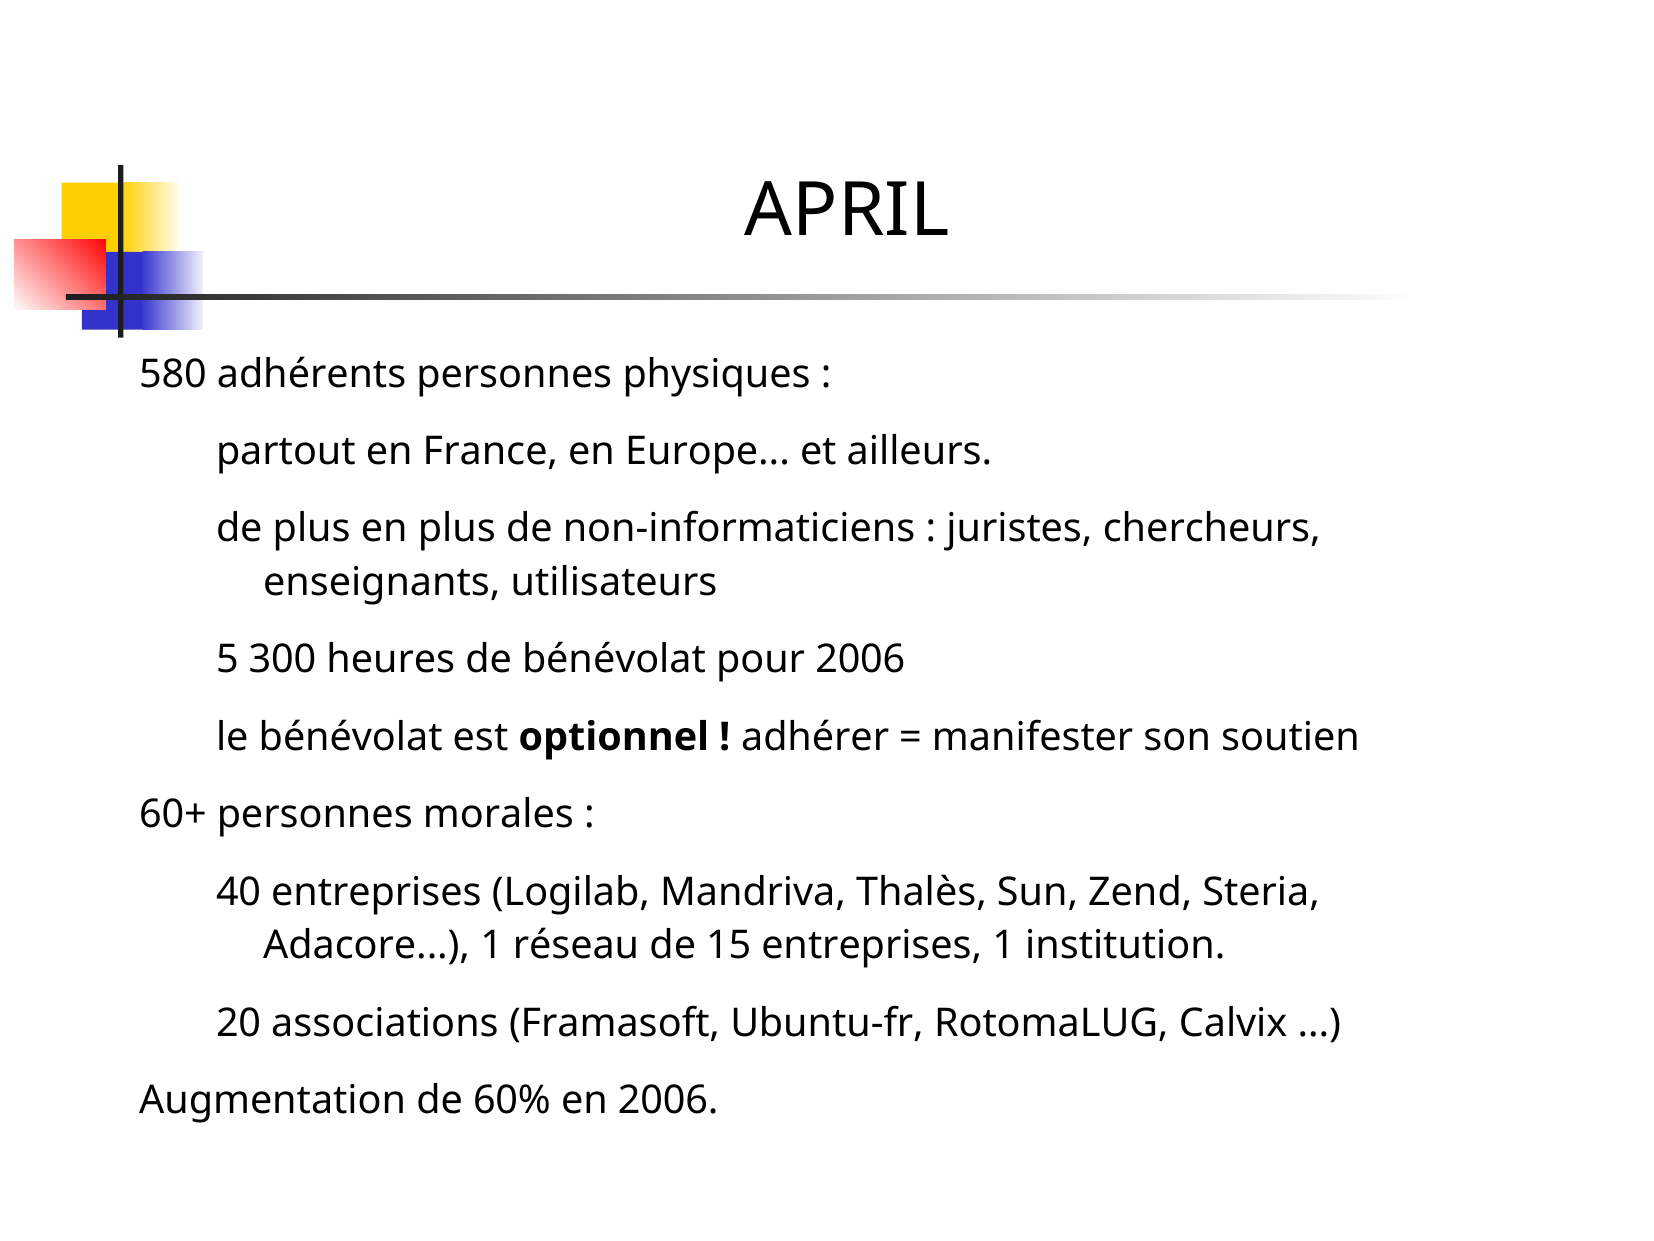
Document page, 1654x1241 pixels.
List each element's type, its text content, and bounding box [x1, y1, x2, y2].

list 580 adhérents personnes physiques : partout en France, en Europe... et ailleurs. de plus en plus de non-informaticiens : juristes, chercheurs, enseignants, utilisateurs 5 300 heures de bénévolat pour 2006 le bénévolat est optionnel ! adhérer = manifester son soutien 60+ personnes morales : 40 entreprises (Logilab, Mandriva, Thalès, Sun, Zend, Steria, Adacore...), 1 réseau de 15 entreprises, 1 institution. 20 associations (Framasoft, Ubuntu-fr, RotomaLUG, Calvix ...) Augmentation de 60% en 2006. [121, 344, 1534, 1112]
title APRIL [121, 110, 1534, 303]
